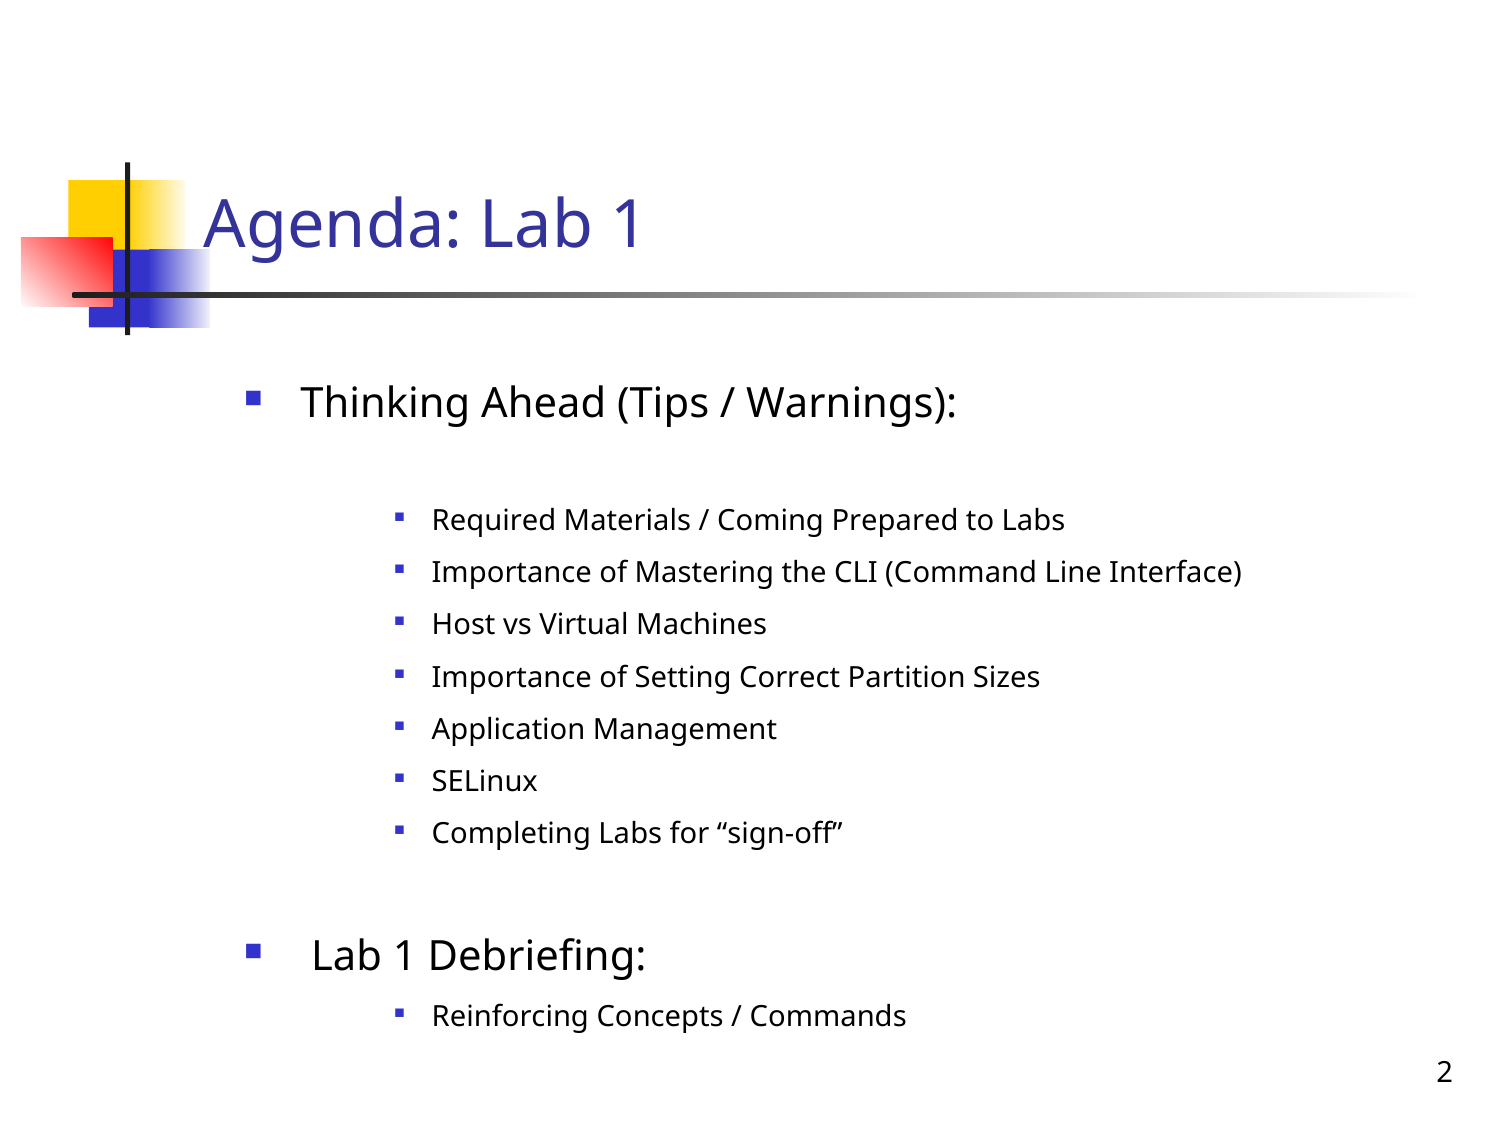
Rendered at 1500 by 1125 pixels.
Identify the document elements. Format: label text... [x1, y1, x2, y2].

title Agenda: Lab 1 [188, 35, 1468, 276]
list Thinking Ahead (Tips / Warnings): Required Materials / Coming Prepared to Labs Importance of Mastering the CLI (Command Line Interface) Host vs Virtual Machines Importance of Setting Correct Partition Sizes Application Management SELinux Completing Labs for “sign-off” Lab 1 Debriefing: Reinforcing Concepts / Commands [229, 365, 1434, 979]
